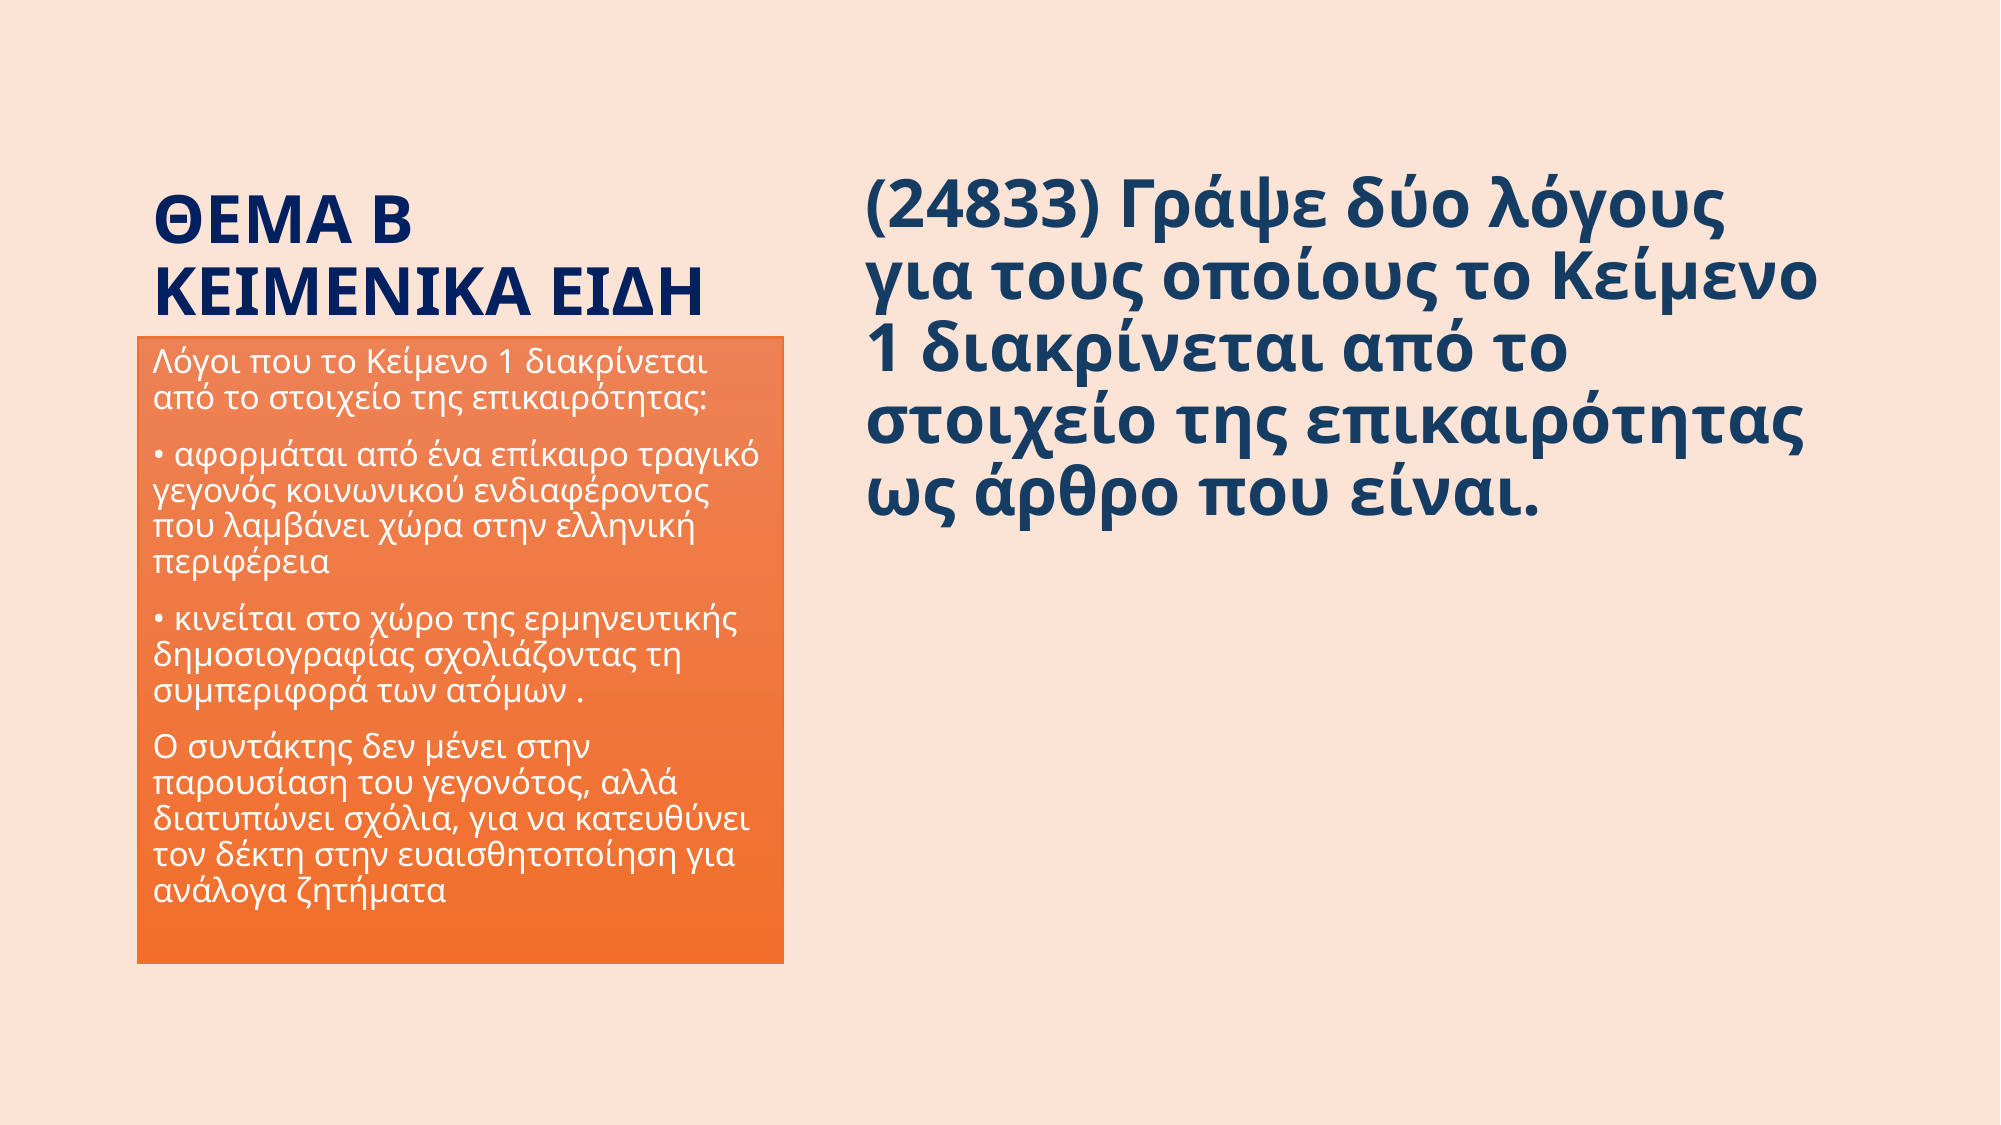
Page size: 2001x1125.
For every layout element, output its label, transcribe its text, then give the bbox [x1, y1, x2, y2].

title ΘΕΜΑ Β ΚΕΙΜΕΝΙΚΑ ΕΙΔΗ [137, 75, 783, 336]
list Λόγοι που το Κείμενο 1 διακρίνεται από το στοιχείο της επικαιρότητας: • αφορμάται από ένα επίκαιρο τραγικό γεγονός κοινωνικού ενδιαφέροντος που λαμβάνει χώρα στην ελληνική περιφέρεια • κινείται στο χώρο της ερμηνευτικής δημοσιογραφίας σχολιάζοντας τη συμπεριφορά των ατόμων . Ο συντάκτης δεν μένει στην παρουσίαση του γεγονότος, αλλά διατυπώνει σχόλια, για να κατευθύνει τον δέκτη στην ευαισθητοποίηση για ανάλογα ζητήματα [137, 337, 783, 963]
list (24833) Γράψε δύο λόγους για τους οποίους το Κείμενο 1 διακρίνεται από το στοιχείο της επικαιρότητας ως άρθρο που είναι. [850, 161, 1863, 962]
